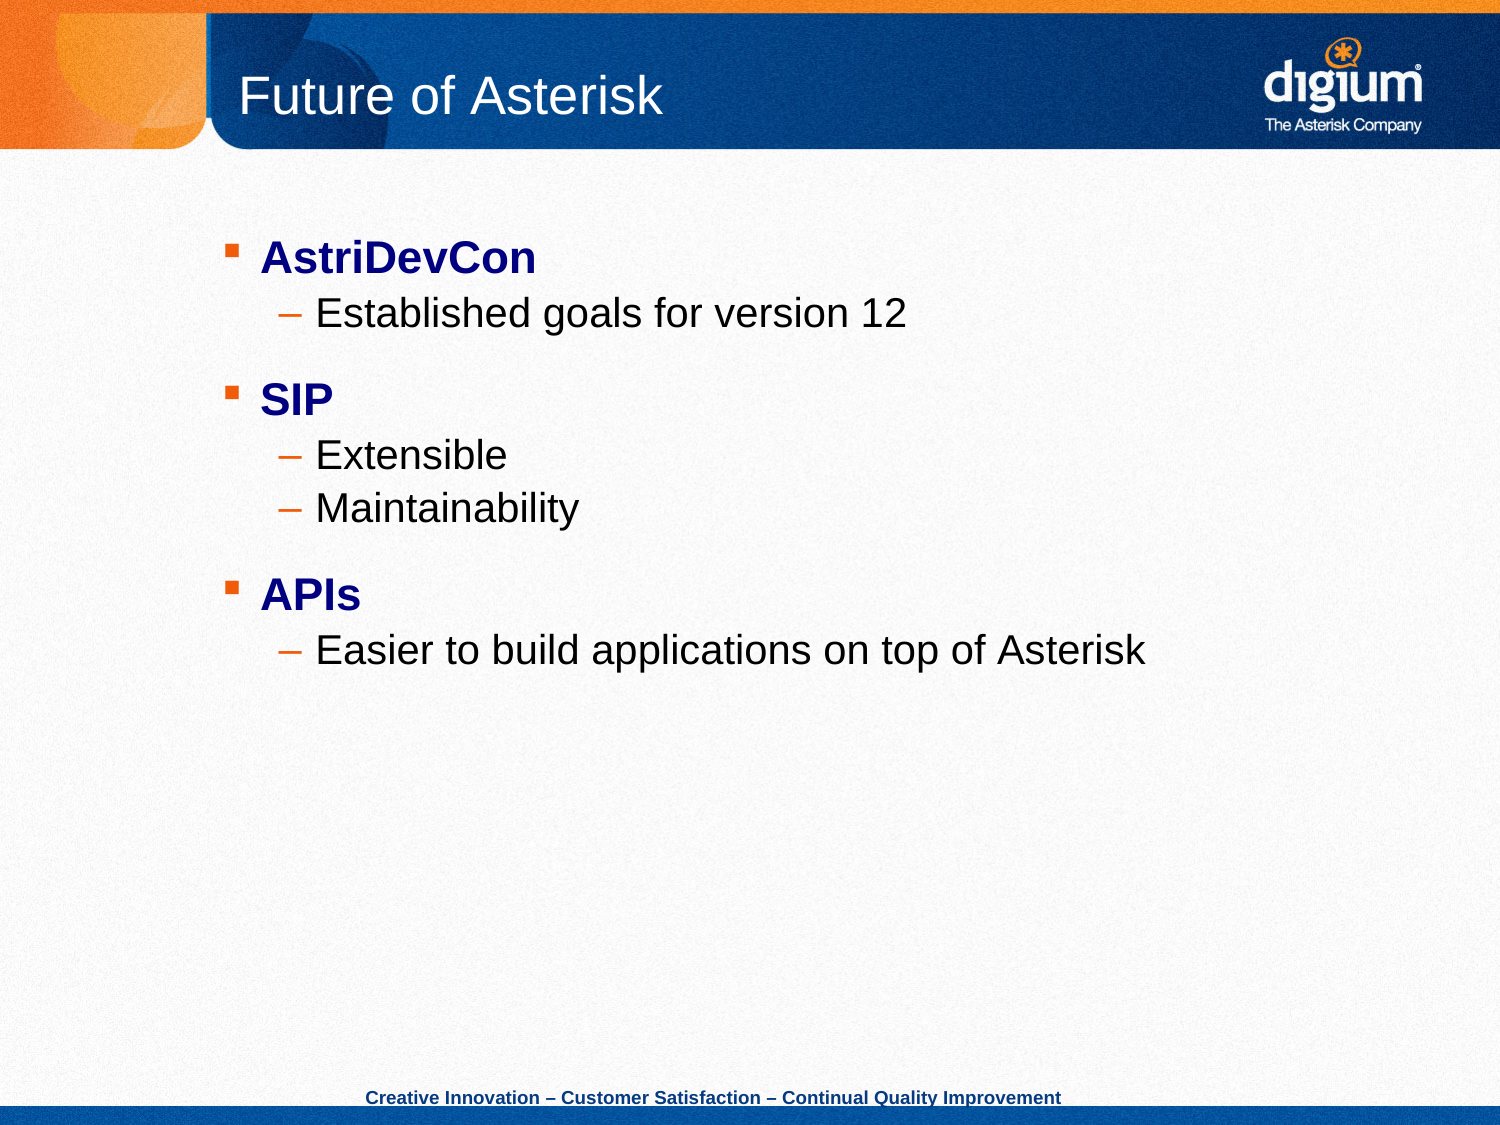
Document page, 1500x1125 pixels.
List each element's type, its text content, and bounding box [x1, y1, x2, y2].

title Future of Asterisk [238, 27, 1243, 127]
list AstriDevCon Established goals for version 12 SIP Extensible Maintainability APIs Easier to build applications on top of Asterisk [206, 224, 1301, 967]
picture [0, 0, 1500, 1125]
